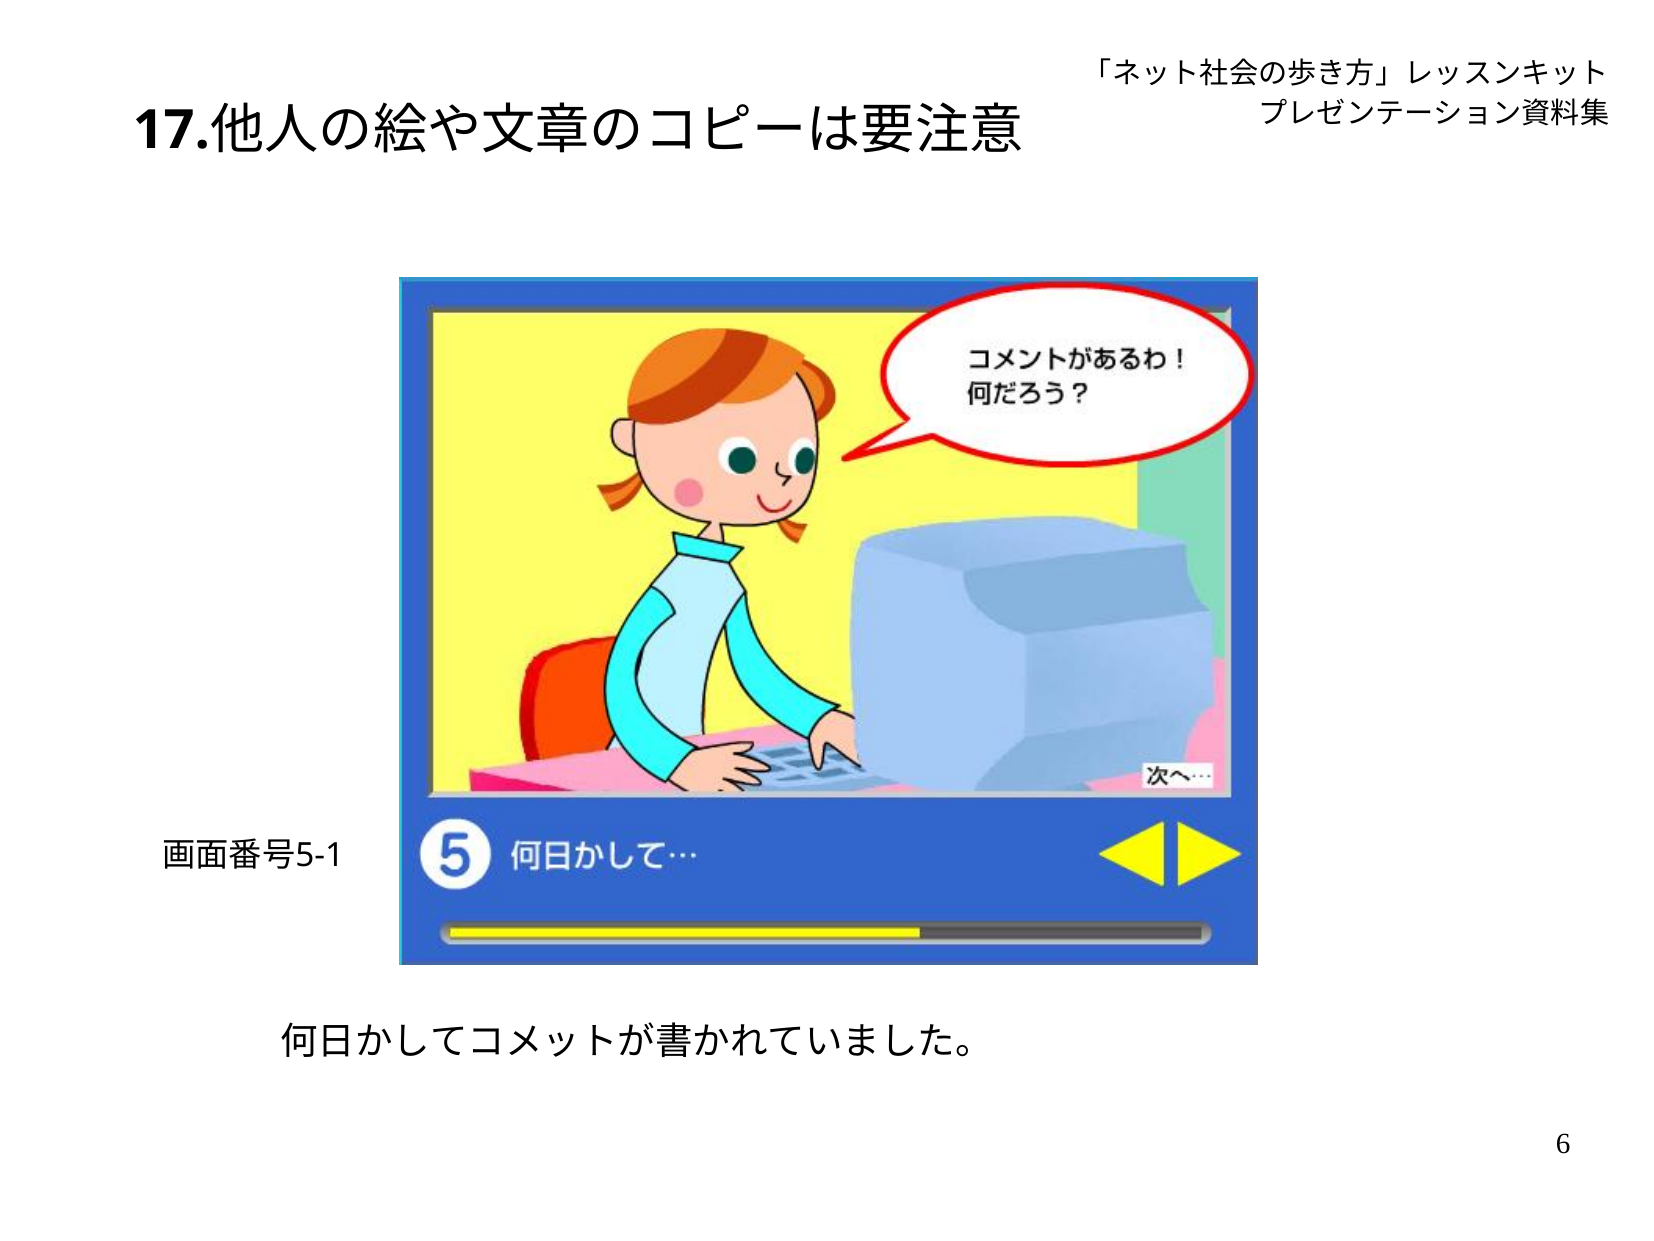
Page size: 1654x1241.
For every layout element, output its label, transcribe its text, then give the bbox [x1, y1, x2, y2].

text_box 「ネット社会の歩き方」レッスンキット プレゼンテーション資料集 [1062, 44, 1625, 139]
text_box 何日かしてコメットが書かれていました。 [265, 1003, 1447, 1074]
picture [399, 277, 1258, 965]
text_box 17.他人の絵や文章のコピーは要注意 [118, 88, 1241, 169]
text_box 画面番号5-1 [147, 826, 384, 882]
